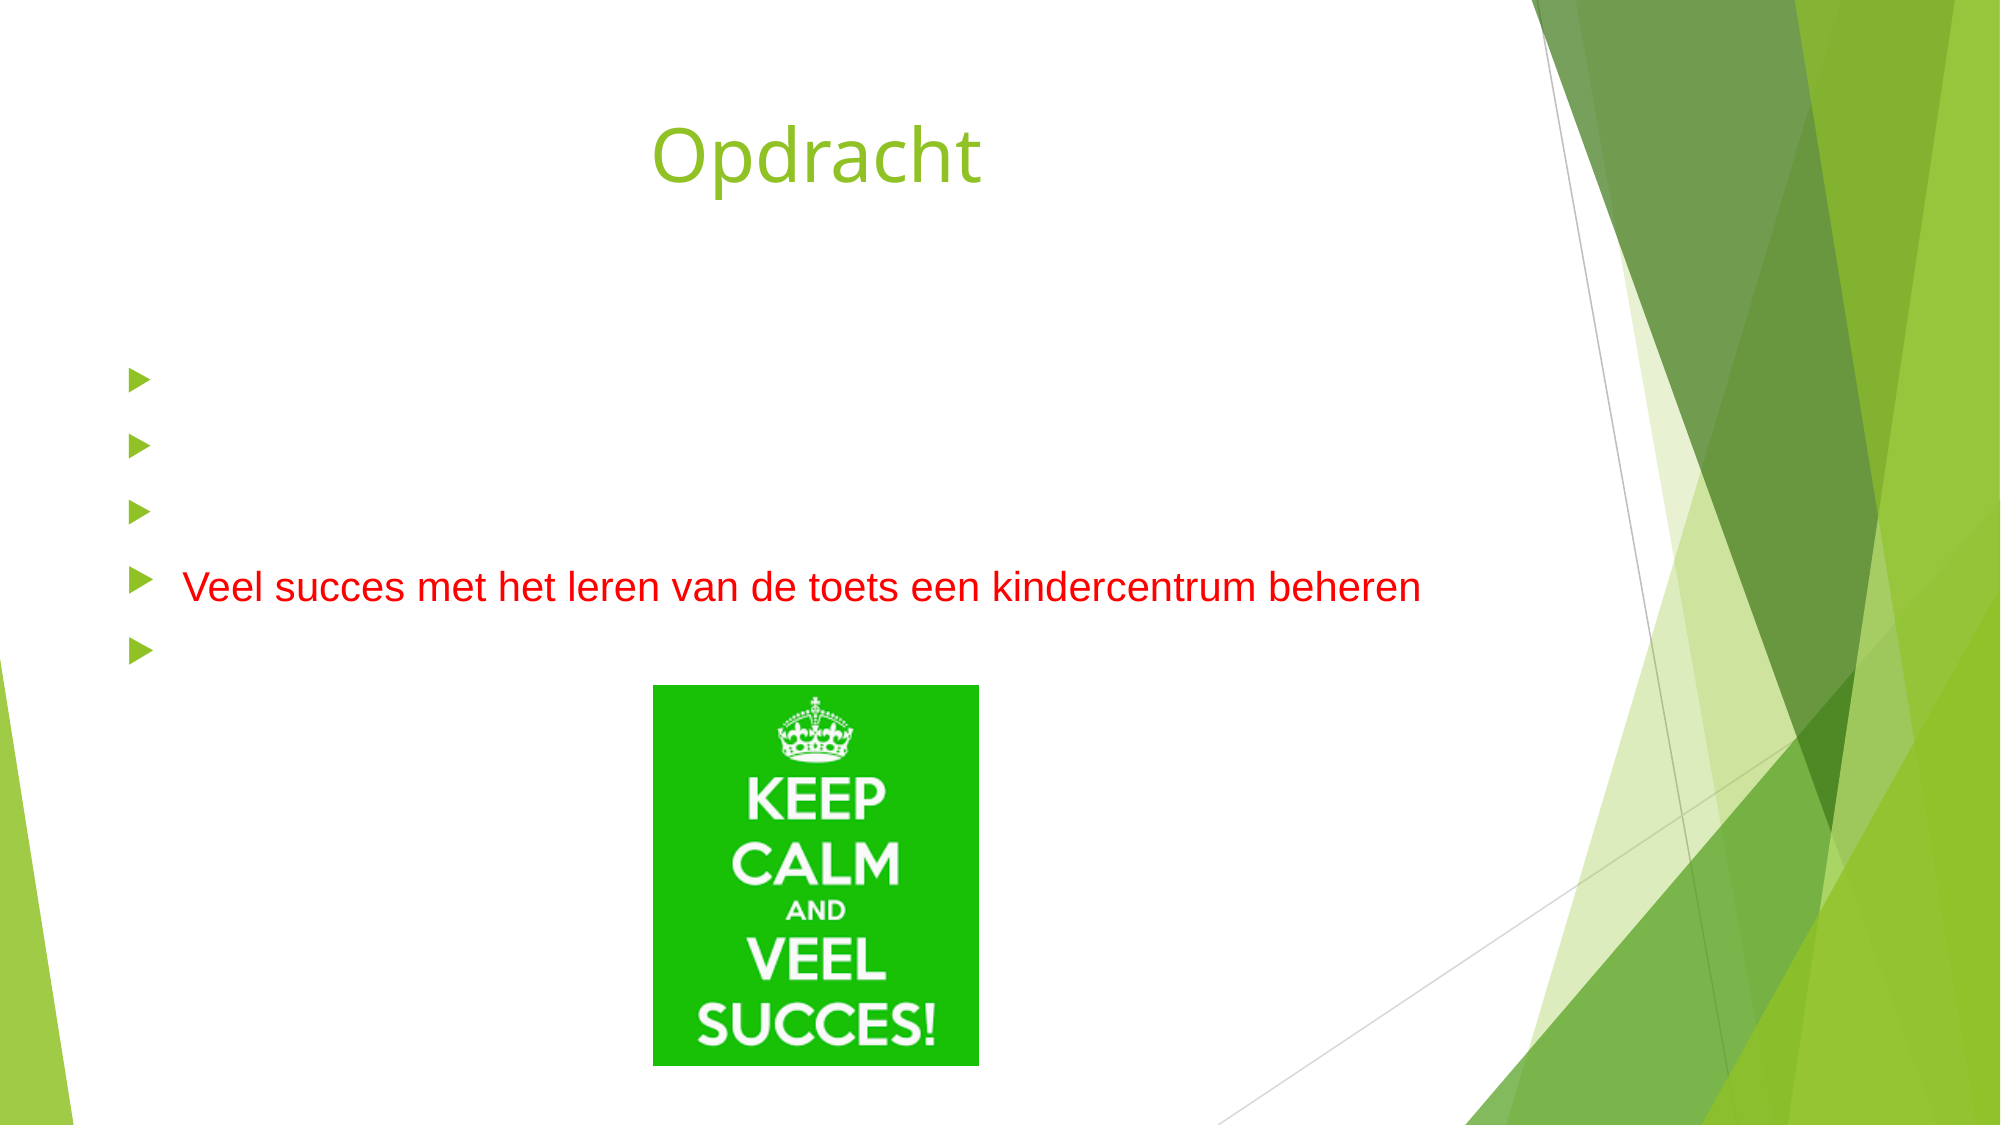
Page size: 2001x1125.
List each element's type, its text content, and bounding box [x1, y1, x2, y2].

title Opdracht [111, 99, 1522, 317]
picture [653, 685, 979, 1066]
list Veel succes met het leren van de toets een kindercentrum beheren [111, 354, 1522, 992]
